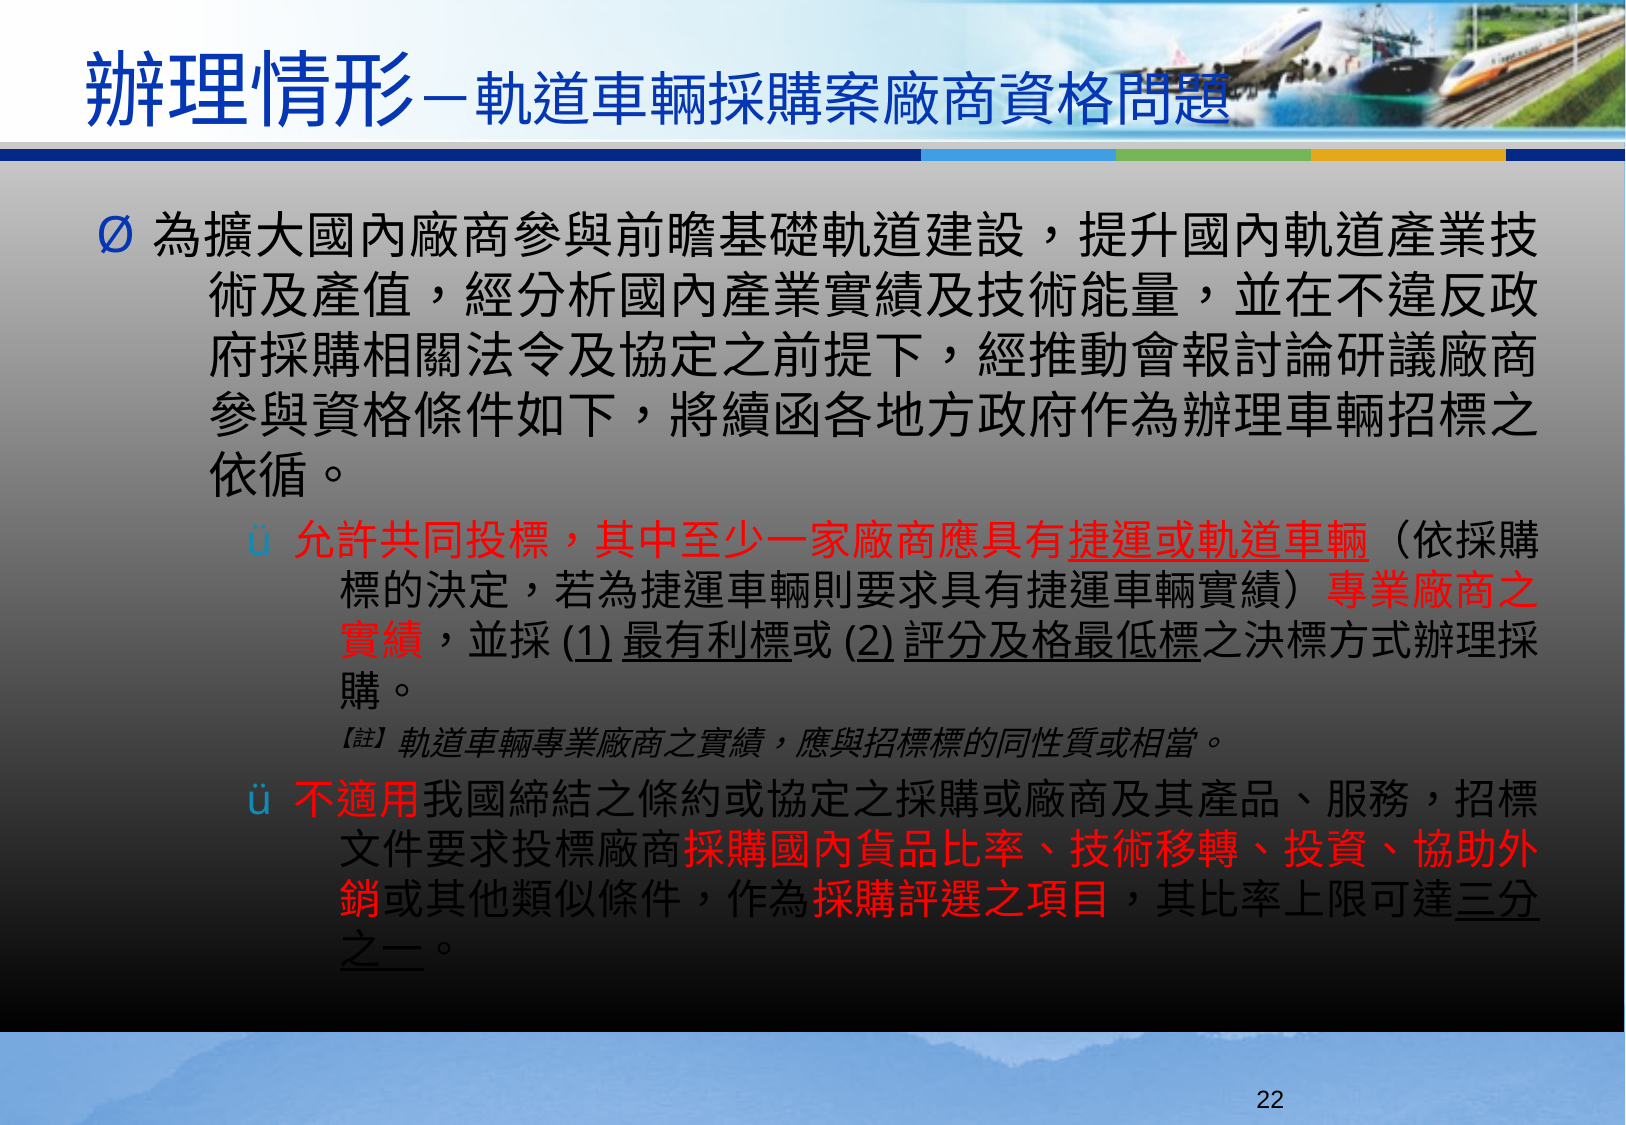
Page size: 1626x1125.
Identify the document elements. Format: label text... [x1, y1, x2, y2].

text_box 22 [1241, 1071, 1621, 1125]
list 為擴大國內廠商參與前瞻基礎軌道建設，提升國內軌道產業技術及產值，經分析國內產業實績及技術能量，並在不違反政府採購相關法令及協定之前提下，經推動會報討論研議廠商參與資格條件如下，將續函各地方政府作為辦理車輛招標之依循。 允許共同投標，其中至少一家廠商應具有捷運或軌道車輛（依採購標的決定，若為捷運車輛則要求具有捷運車輛實績）專業廠商之實績，並採(1)最有利標或(2)評分及格最低標之決標方式辦理採購。 【註】軌道車輛專業廠商之實績，應與招標標的同性質或相當。 不適用我國締結之條約或協定之採購或廠商及其產品、服務，招標文件要求投標廠商採購國內貨品比率、技術移轉、投資、協助外銷或其他類似條件，作為採購評選之項目，其比率上限可達三分之一。 [81, 196, 1555, 1059]
title 辦理情形－軌道車輛採購案廠商資格問題 [68, 19, 1593, 155]
